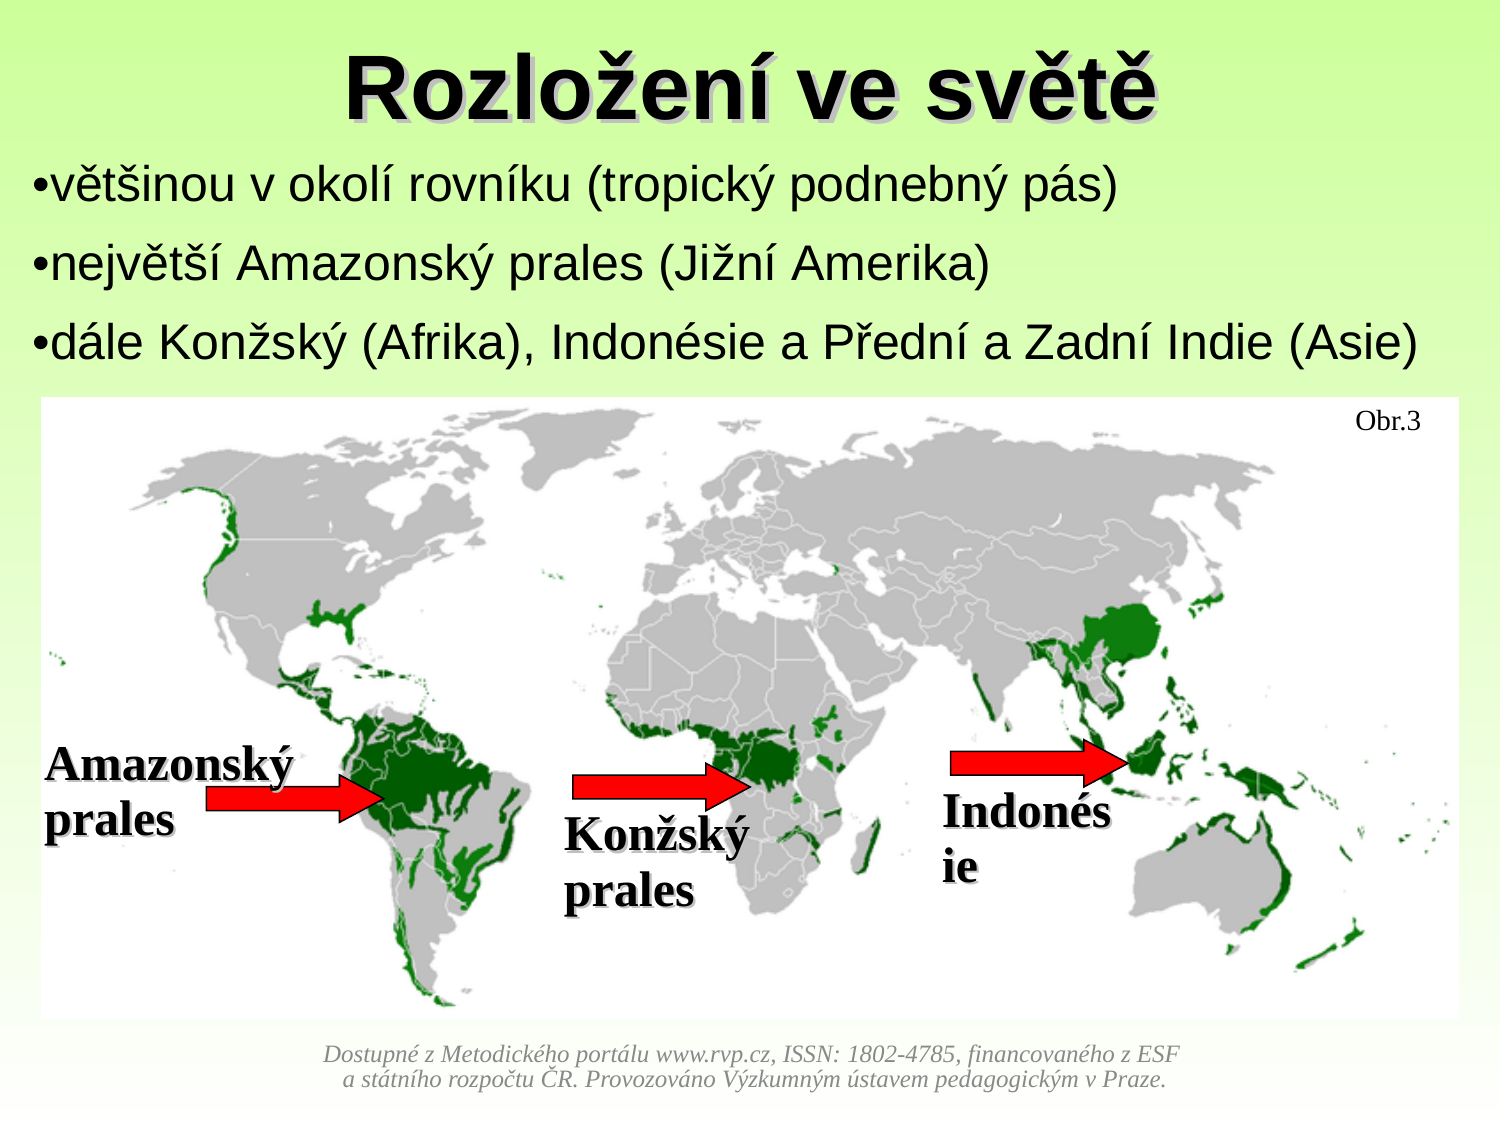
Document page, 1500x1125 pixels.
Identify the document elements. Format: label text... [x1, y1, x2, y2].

list většinou v okolí rovníku (tropický podnebný pás) největší Amazonský prales (Jižní Amerika) dále Konžský (Afrika), Indonésie a Přední a Zadní Indie (Asie) [17, 137, 1483, 492]
text_box [950, 739, 1129, 774]
text_box [572, 763, 751, 798]
picture [41, 492, 1459, 1019]
text_box Konžský prales [549, 798, 857, 925]
text_box Amazonský prales [29, 727, 420, 854]
text_box Dostupné z Metodického portálu www.rvp.cz, ISSN: 1802-4785, financovaného z ESF a státního rozpočtu ČR. Provozováno Výzkumným ústavem pedagogickým v Praze. [230, 1034, 1281, 1106]
title Rozložení ve světě [76, 18, 1427, 137]
text_box Indonésie [927, 774, 1140, 901]
text_box Obr.3 [1340, 397, 1459, 445]
